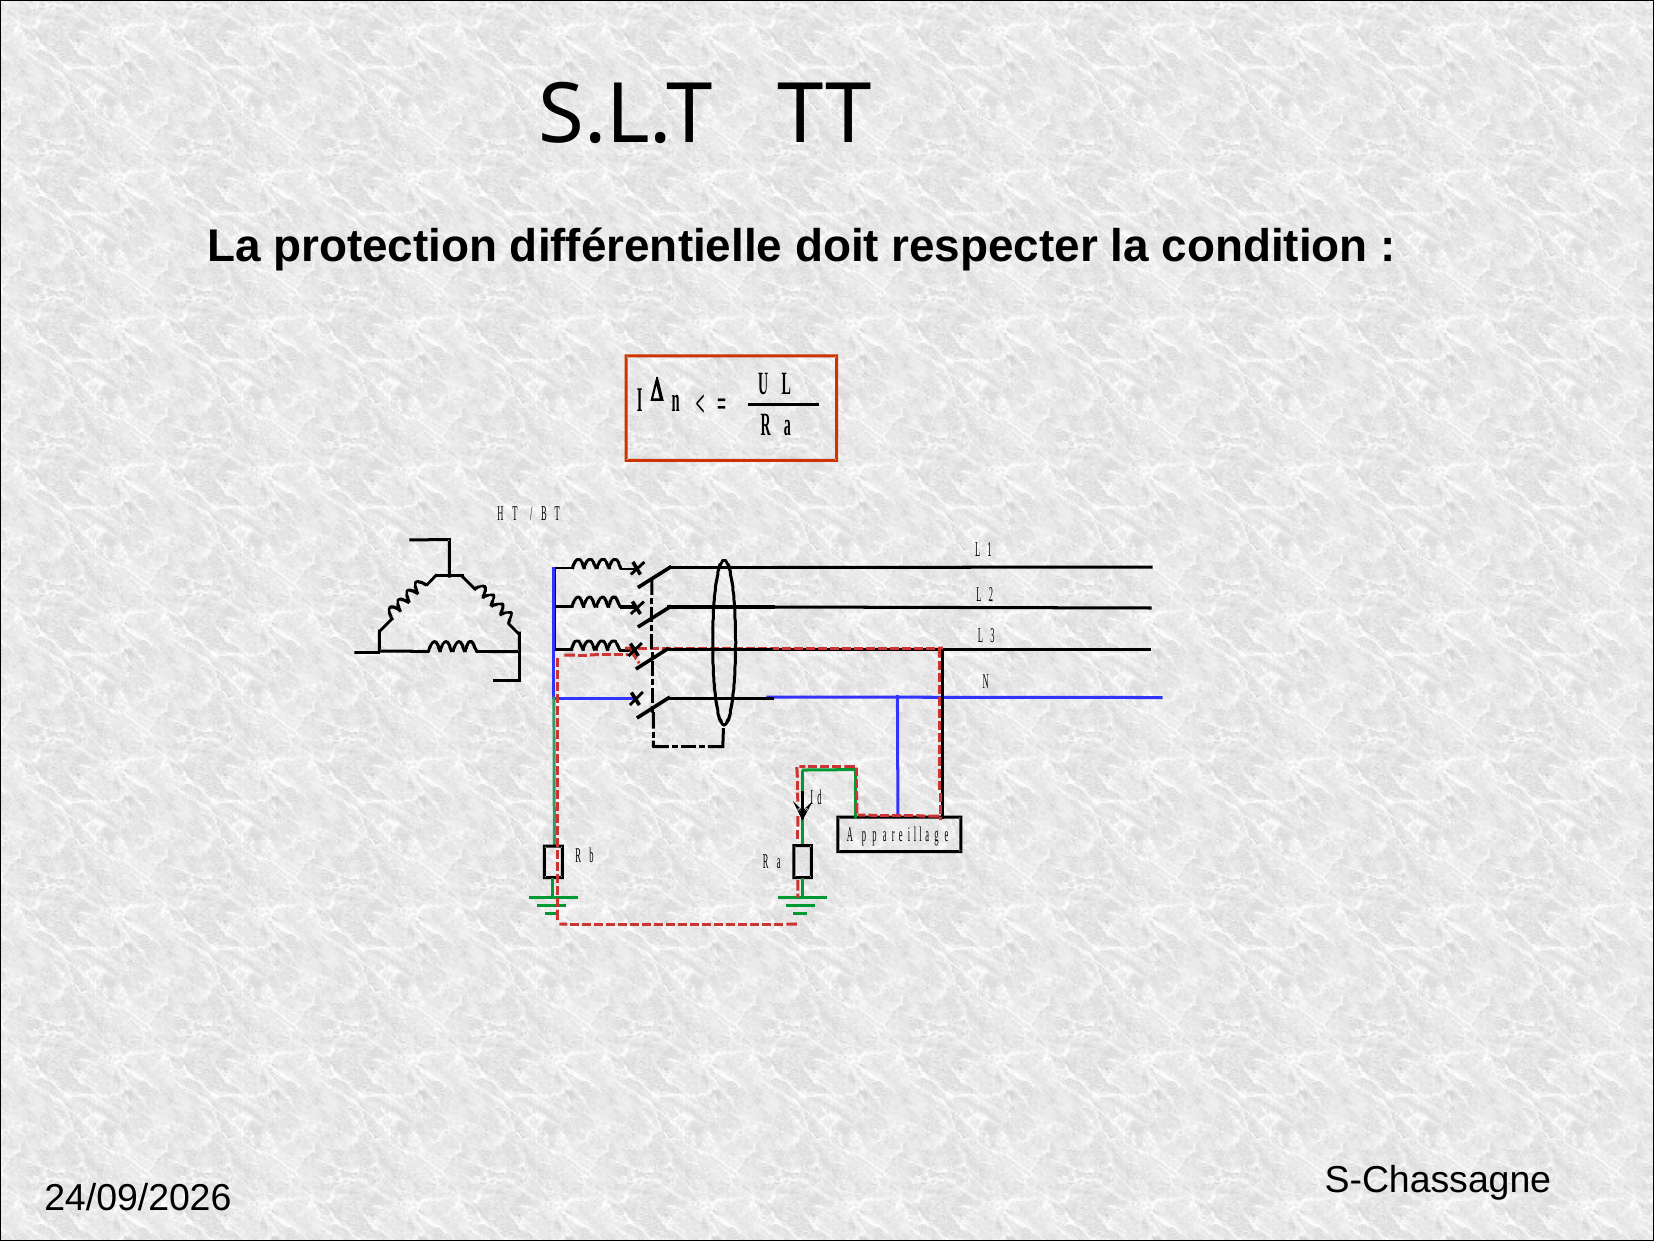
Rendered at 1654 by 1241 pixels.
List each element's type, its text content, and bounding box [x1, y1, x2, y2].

text_box S.L.T TT [501, 46, 947, 178]
picture [1, 1, 1653, 1240]
text_box La protection différentielle doit respecter la condition : [186, 206, 1418, 286]
